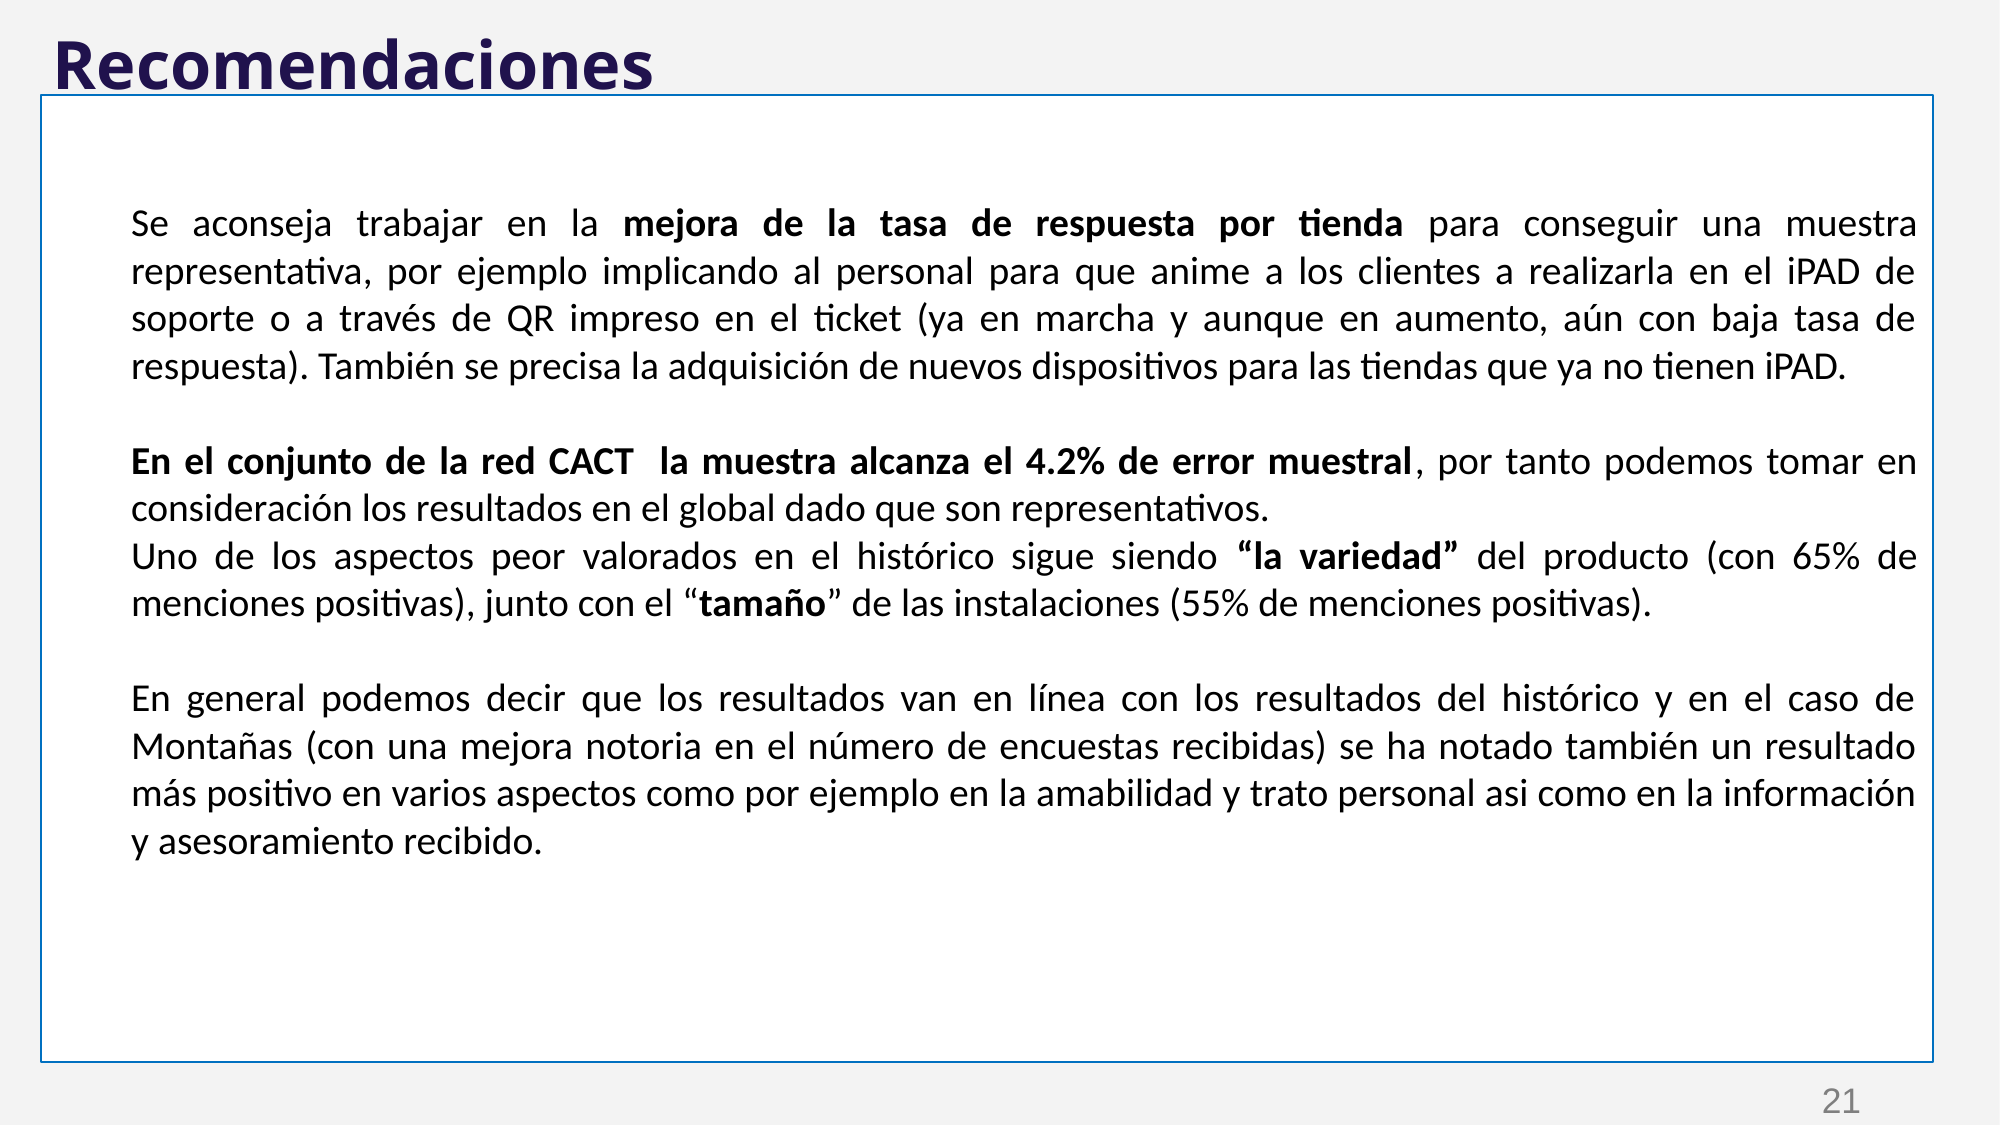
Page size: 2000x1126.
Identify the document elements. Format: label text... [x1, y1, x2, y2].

text_box Recomendaciones [52, 0, 1945, 126]
text_box Se aconseja trabajar en la mejora de la tasa de respuesta por tienda para conseguir una muestra representativa, por ejemplo implicando al personal para que anime a los clientes a realizarla en el iPAD de soporte o a través de QR impreso en el ticket (ya en marcha y aunque en aumento, aún con baja tasa de respuesta). También se precisa la adquisición de nuevos dispositivos para las tiendas que ya no tienen iPAD. En el conjunto de la red CACT la muestra alcanza el 4.2% de error muestral, por tanto podemos tomar en consideración los resultados en el global dado que son representativos. Uno de los aspectos peor valorados en el histórico sigue siendo “la variedad” del producto (con 65% de menciones positivas), junto con el “tamaño” de las instalaciones (55% de menciones positivas). En general podemos decir que los resultados van en línea con los resultados del histórico y en el caso de Montañas (con una mejora notoria en el número de encuestas recibidas) se ha notado también un resultado más positivo en varios aspectos como por ejemplo en la amabilidad y trato personal asi como en la información y asesoramiento recibido. [40, 94, 1934, 1062]
slide_number <number> [1412, 1069, 1880, 1126]
